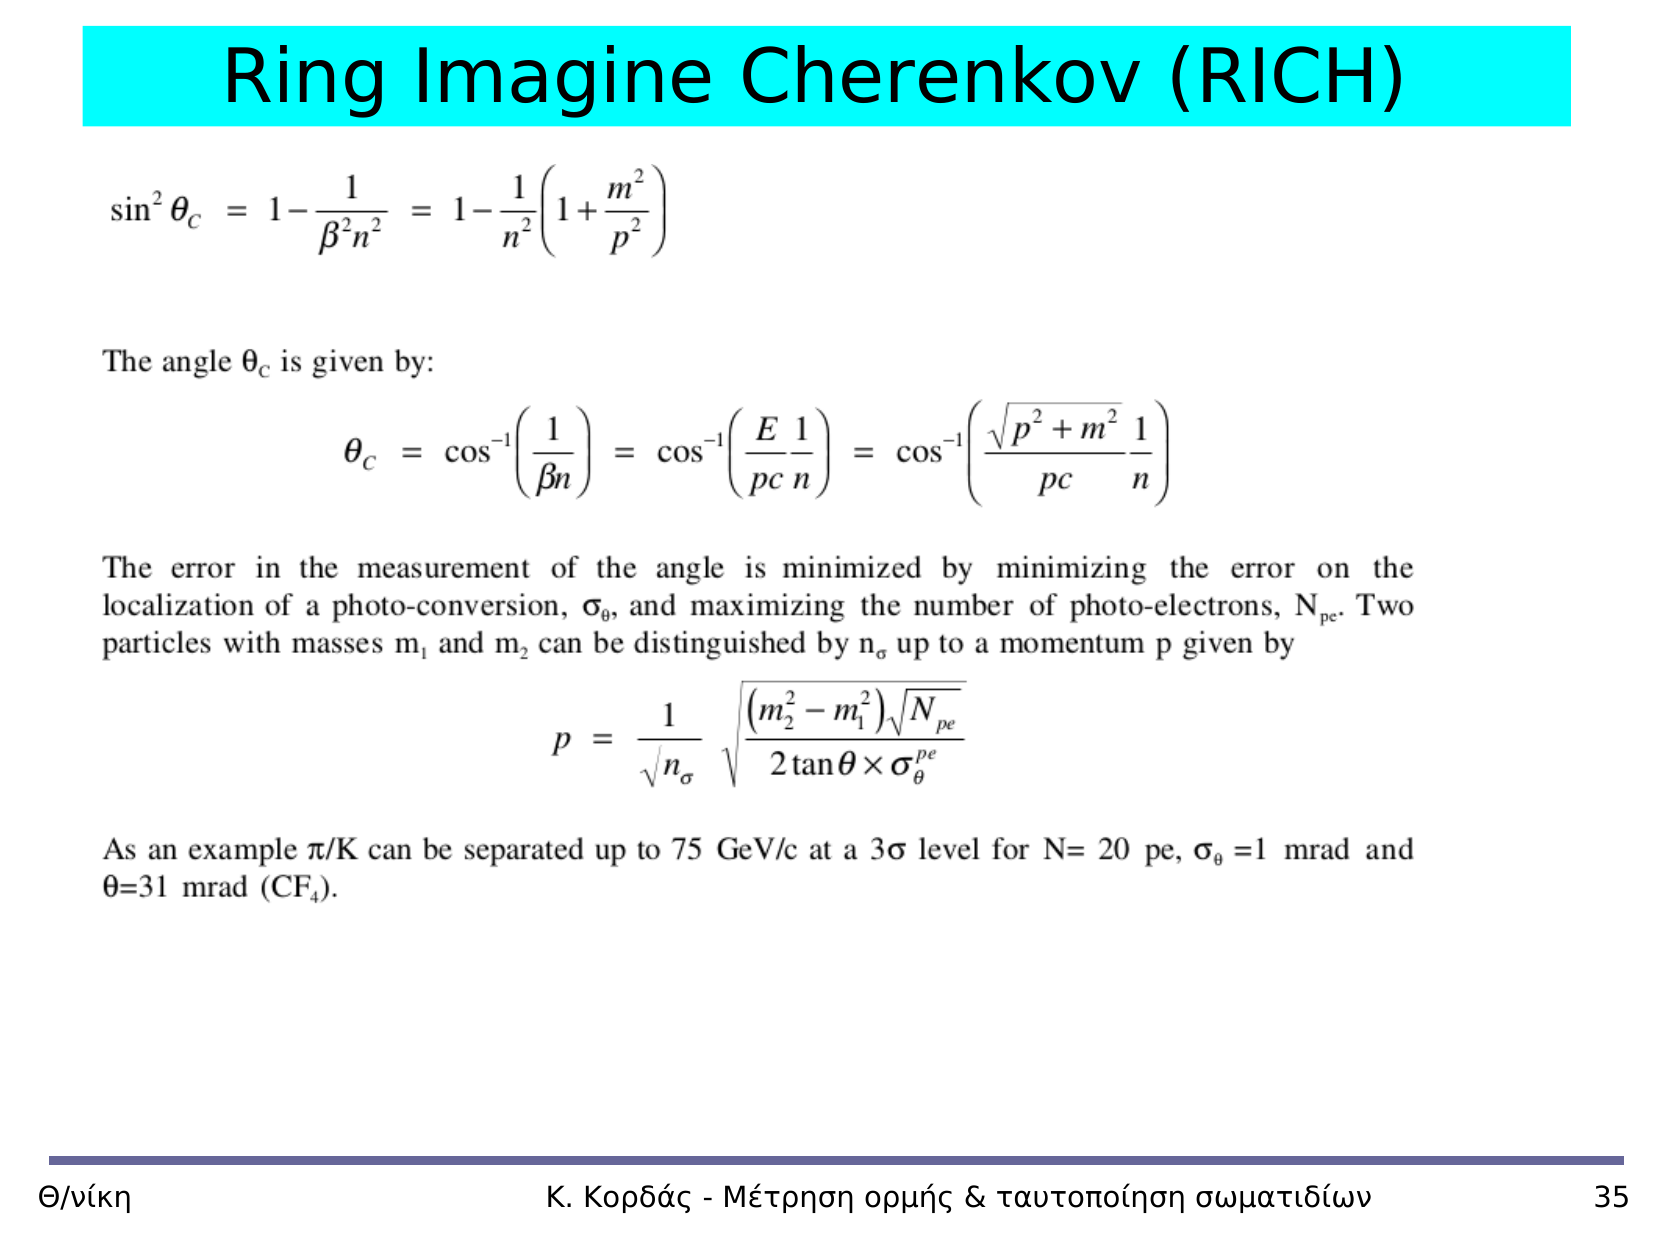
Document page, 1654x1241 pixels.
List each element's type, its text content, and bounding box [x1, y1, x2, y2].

picture [101, 164, 676, 263]
picture [87, 337, 1426, 911]
title Ring Imagine Cherenkov (RICH) [82, 25, 1571, 127]
